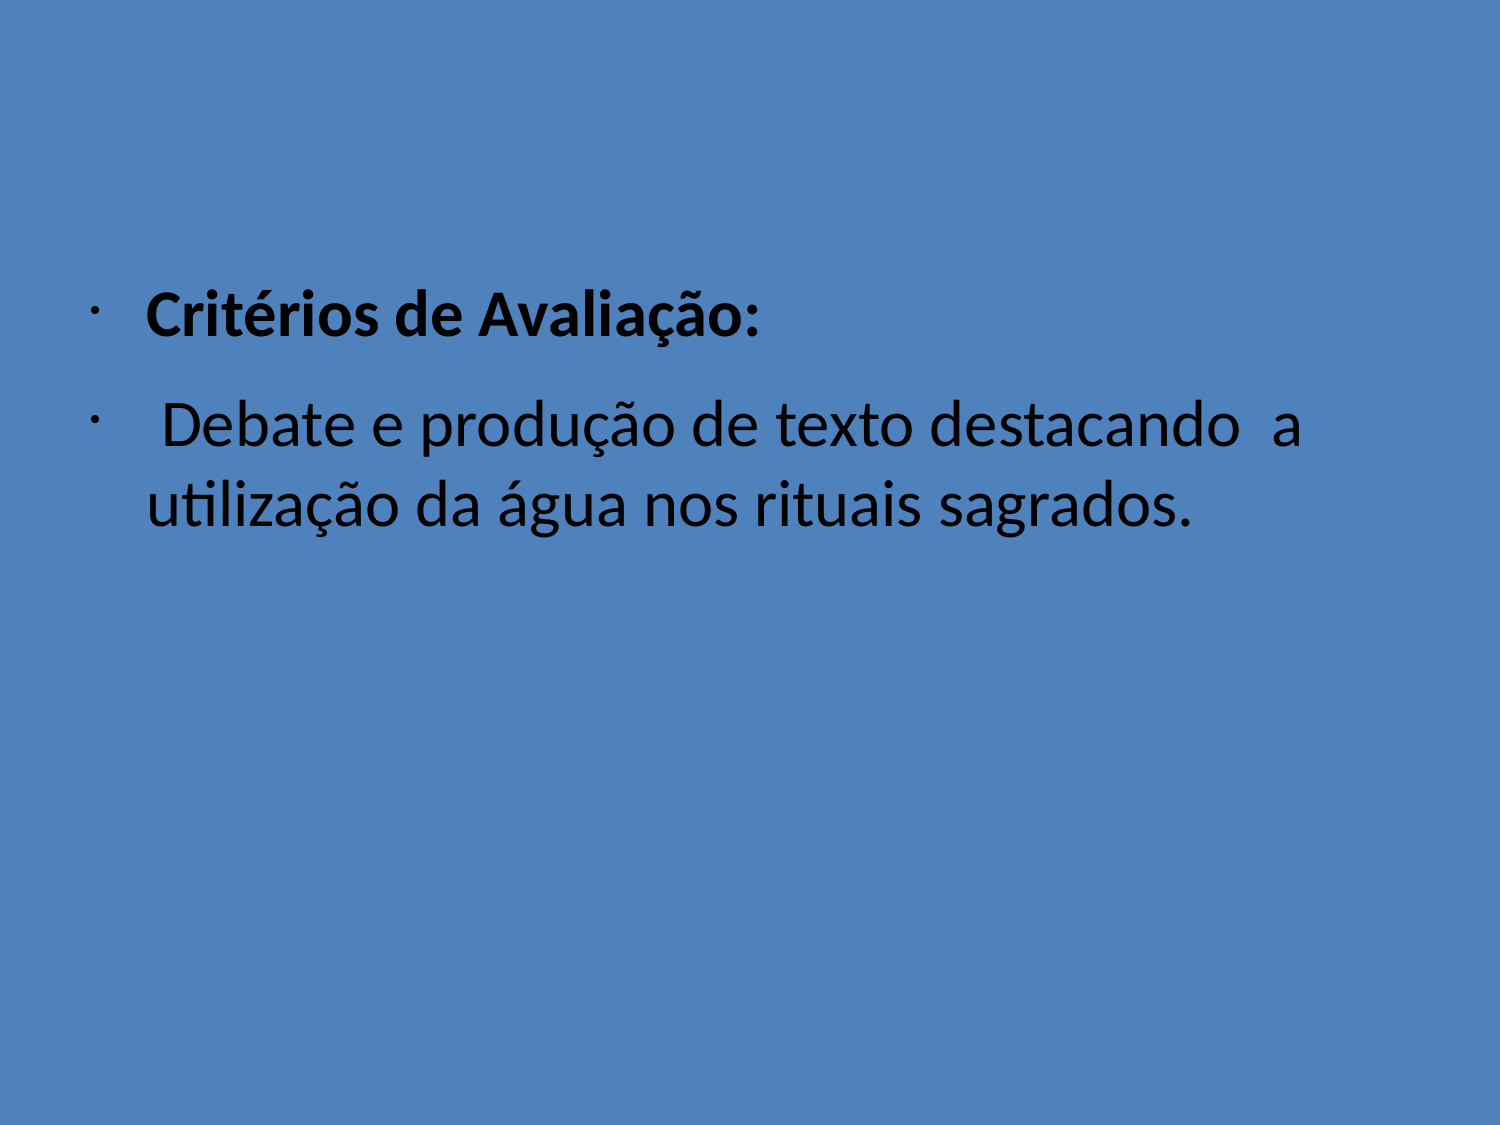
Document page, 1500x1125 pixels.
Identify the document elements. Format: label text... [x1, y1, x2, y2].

list Critérios de Avaliação: Debate e produção de texto destacando a utilização da água nos rituais sagrados. [75, 262, 1425, 1005]
